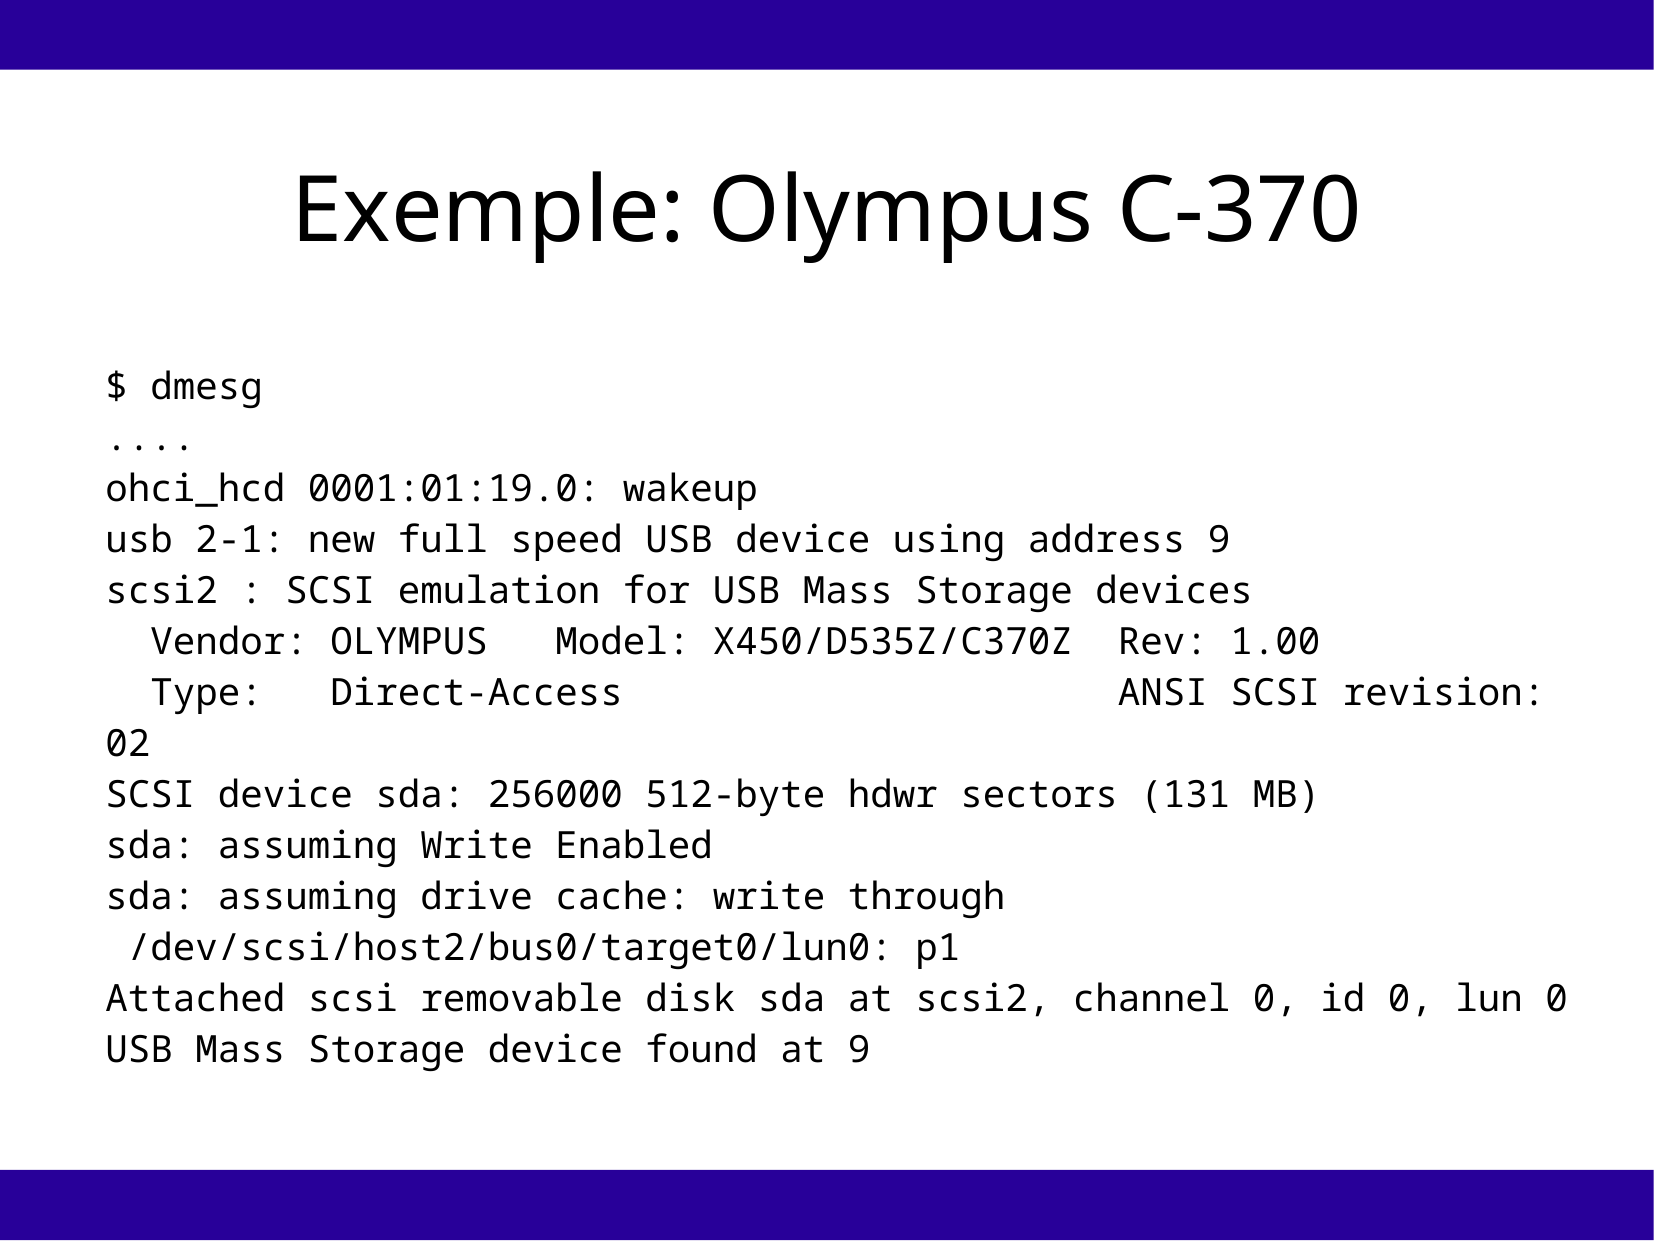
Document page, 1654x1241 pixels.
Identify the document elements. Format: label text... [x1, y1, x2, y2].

text_box $ dmesg .... ohci_hcd 0001:01:19.0: wakeup usb 2-1: new full speed USB device using address 9 scsi2 : SCSI emulation for USB Mass Storage devices Vendor: OLYMPUS Model: X450/D535Z/C370Z Rev: 1.00 Type: Direct-Access ANSI SCSI revision: 02 SCSI device sda: 256000 512-byte hdwr sectors (131 MB) sda: assuming Write Enabled sda: assuming drive cache: write through /dev/scsi/host2/bus0/target0/lun0: p1 Attached scsi removable disk sda at scsi2, channel 0, id 0, lun 0 USB Mass Storage device found at 9 [105, 359, 1579, 1011]
title Exemple: Olympus C-370 [121, 102, 1534, 311]
